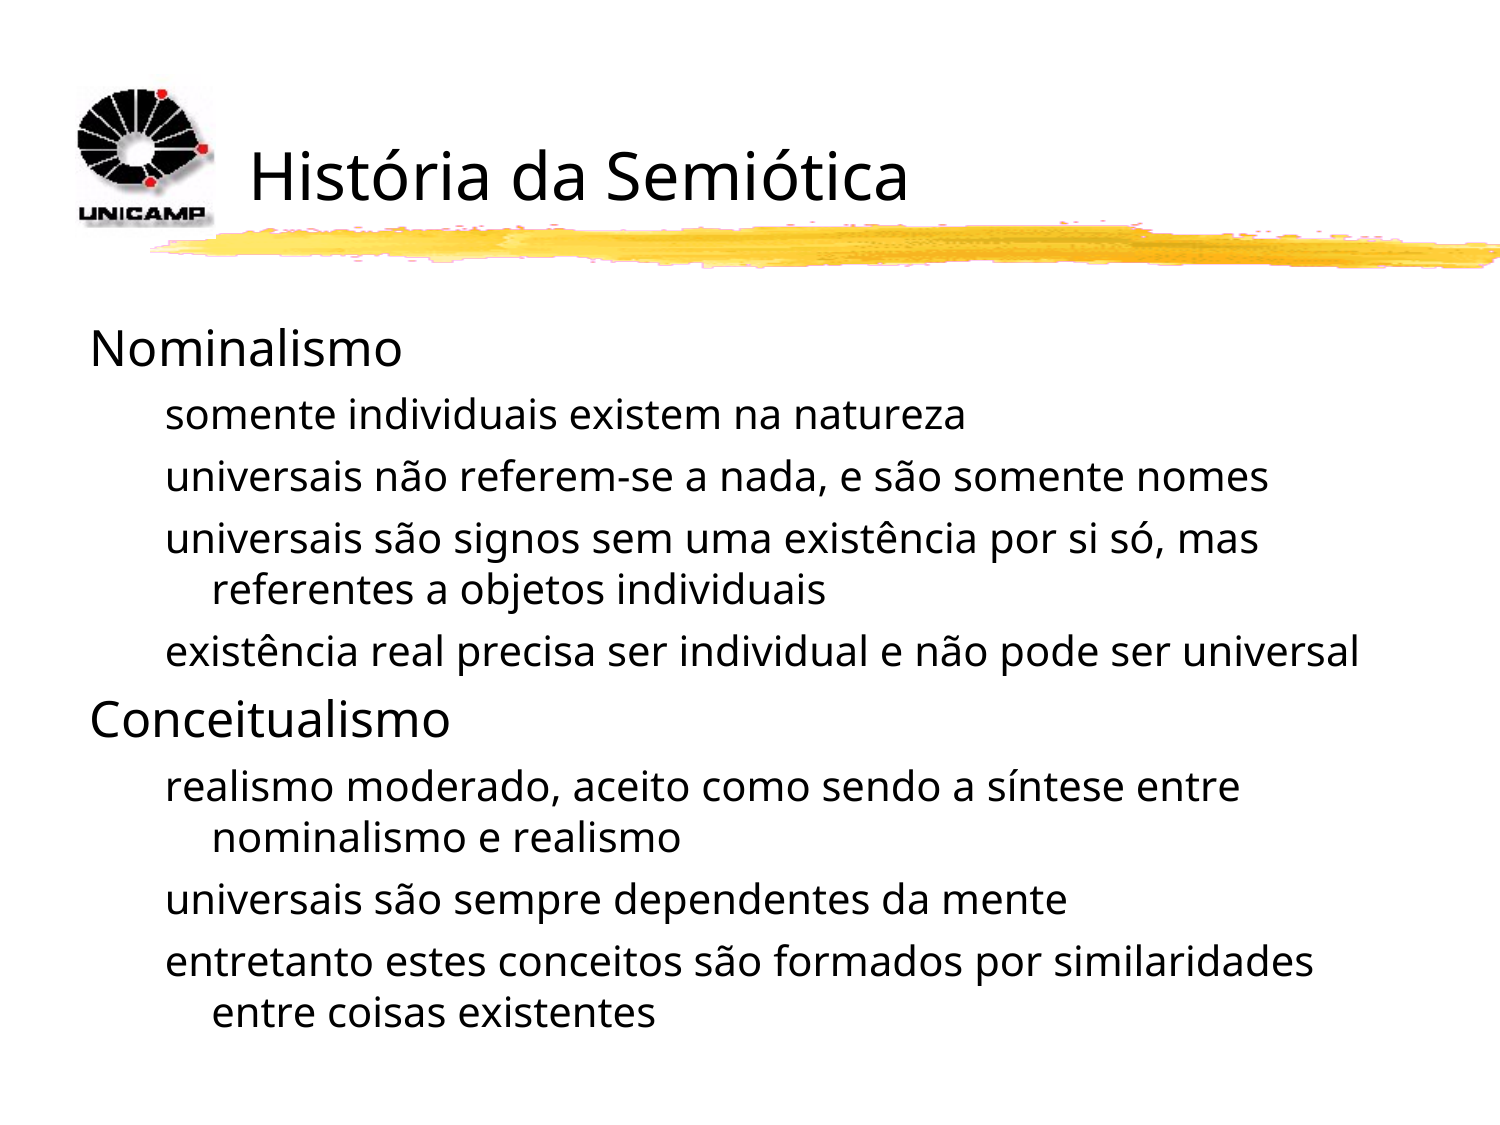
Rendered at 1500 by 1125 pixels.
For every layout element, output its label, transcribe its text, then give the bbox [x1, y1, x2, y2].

title História da Semiótica [233, 37, 1434, 225]
list Nominalismo somente individuais existem na natureza universais não referem-se a nada, e são somente nomes universais são signos sem uma existência por si só, mas referentes a objetos individuais existência real precisa ser individual e não pode ser universal Conceitualismo realismo moderado, aceito como sendo a síntese entre nominalismo e realismo universais são sempre dependentes da mente entretanto estes conceitos são formados por similaridades entre coisas existentes [74, 309, 1417, 994]
picture [75, 74, 1500, 279]
